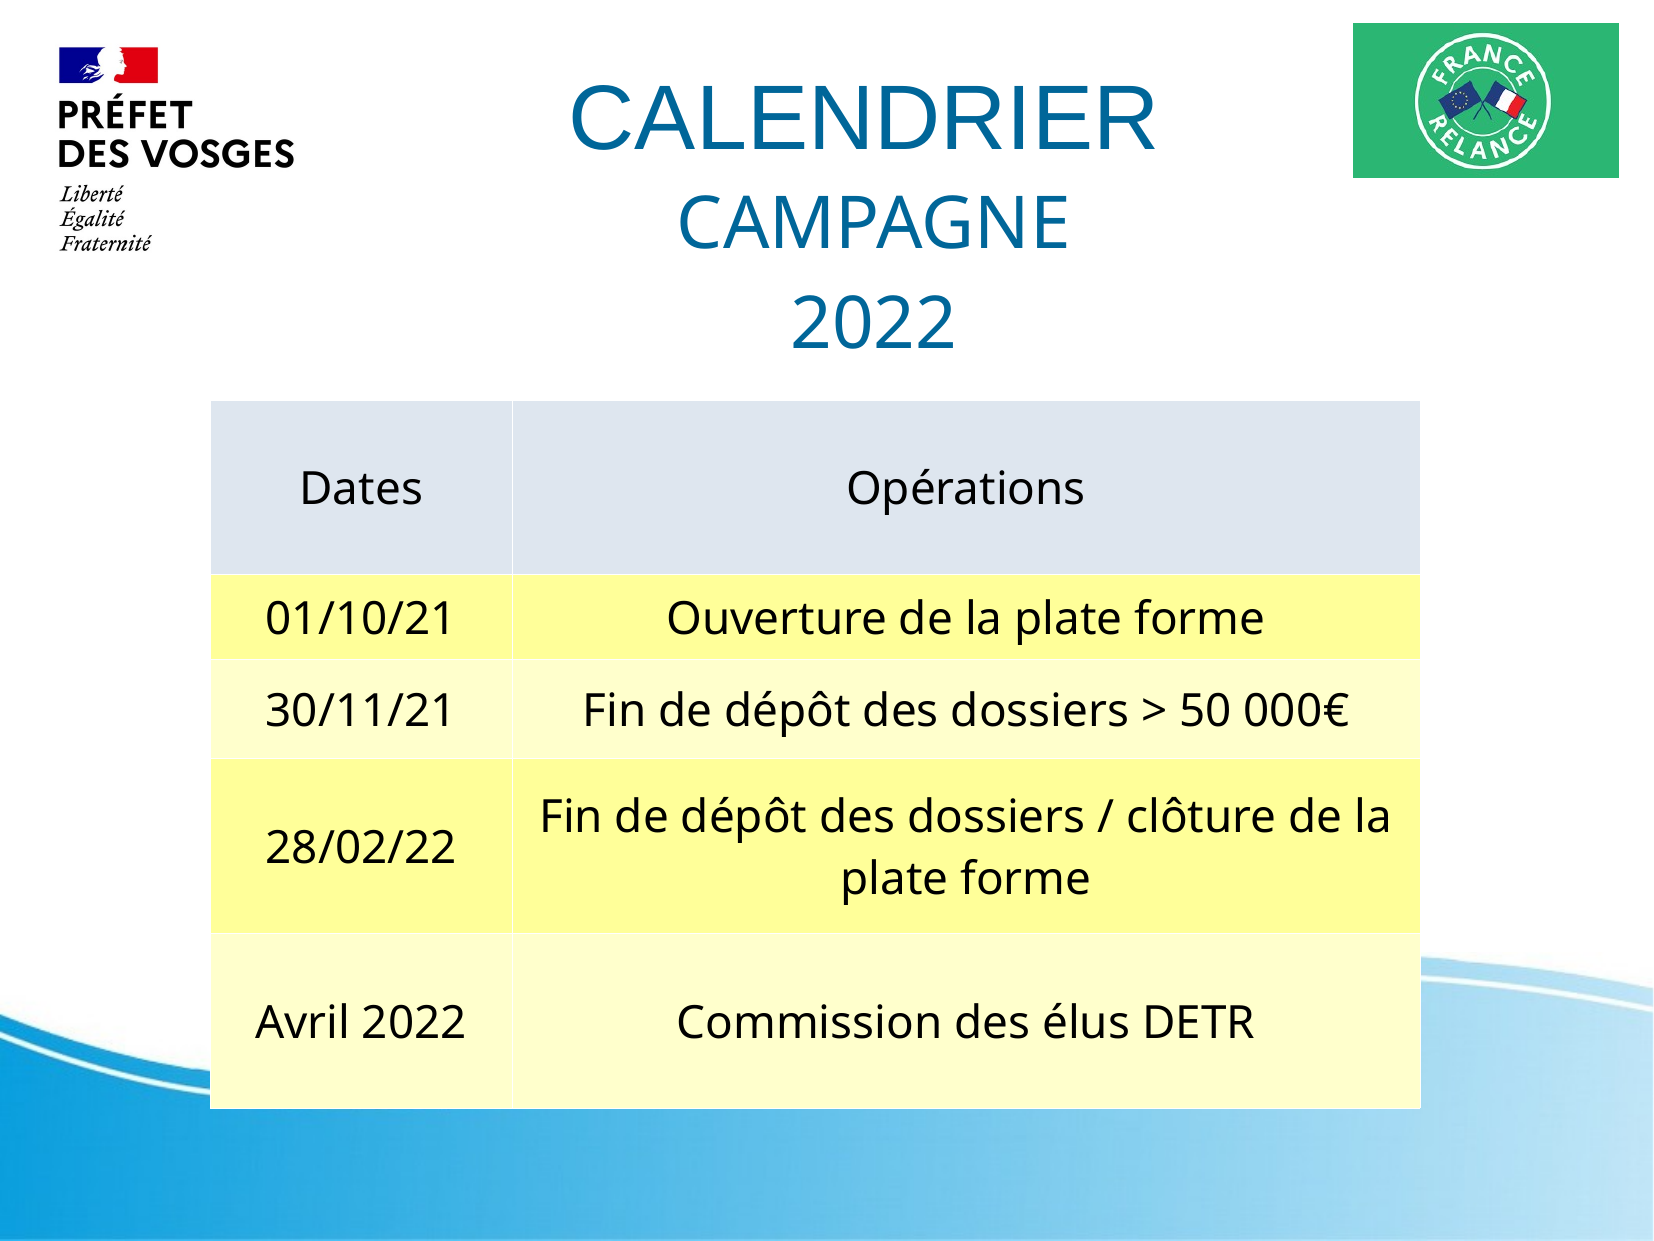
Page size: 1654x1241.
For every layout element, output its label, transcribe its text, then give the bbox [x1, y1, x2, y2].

picture [1353, 23, 1619, 178]
table_cell Commission des élus DETR [513, 934, 1420, 1108]
title CALENDRIER CAMPAGNE 2022 [153, 0, 1595, 544]
table_cell Avril 2022 [211, 934, 512, 1108]
table_cell Ouverture de la plate forme [513, 575, 1420, 659]
table_cell 01/10/21 [211, 575, 512, 659]
table_header Opérations [513, 401, 1420, 574]
table_cell 28/02/22 [211, 759, 512, 933]
table_cell Fin de dépôt des dossiers / clôture de la plate forme [513, 759, 1420, 933]
table_header Dates [211, 401, 512, 574]
table_cell Fin de dépôt des dossiers > 50 000€ [513, 660, 1420, 758]
picture [23, 11, 329, 286]
table_cell 30/11/21 [211, 660, 512, 758]
picture [0, 952, 1654, 1241]
